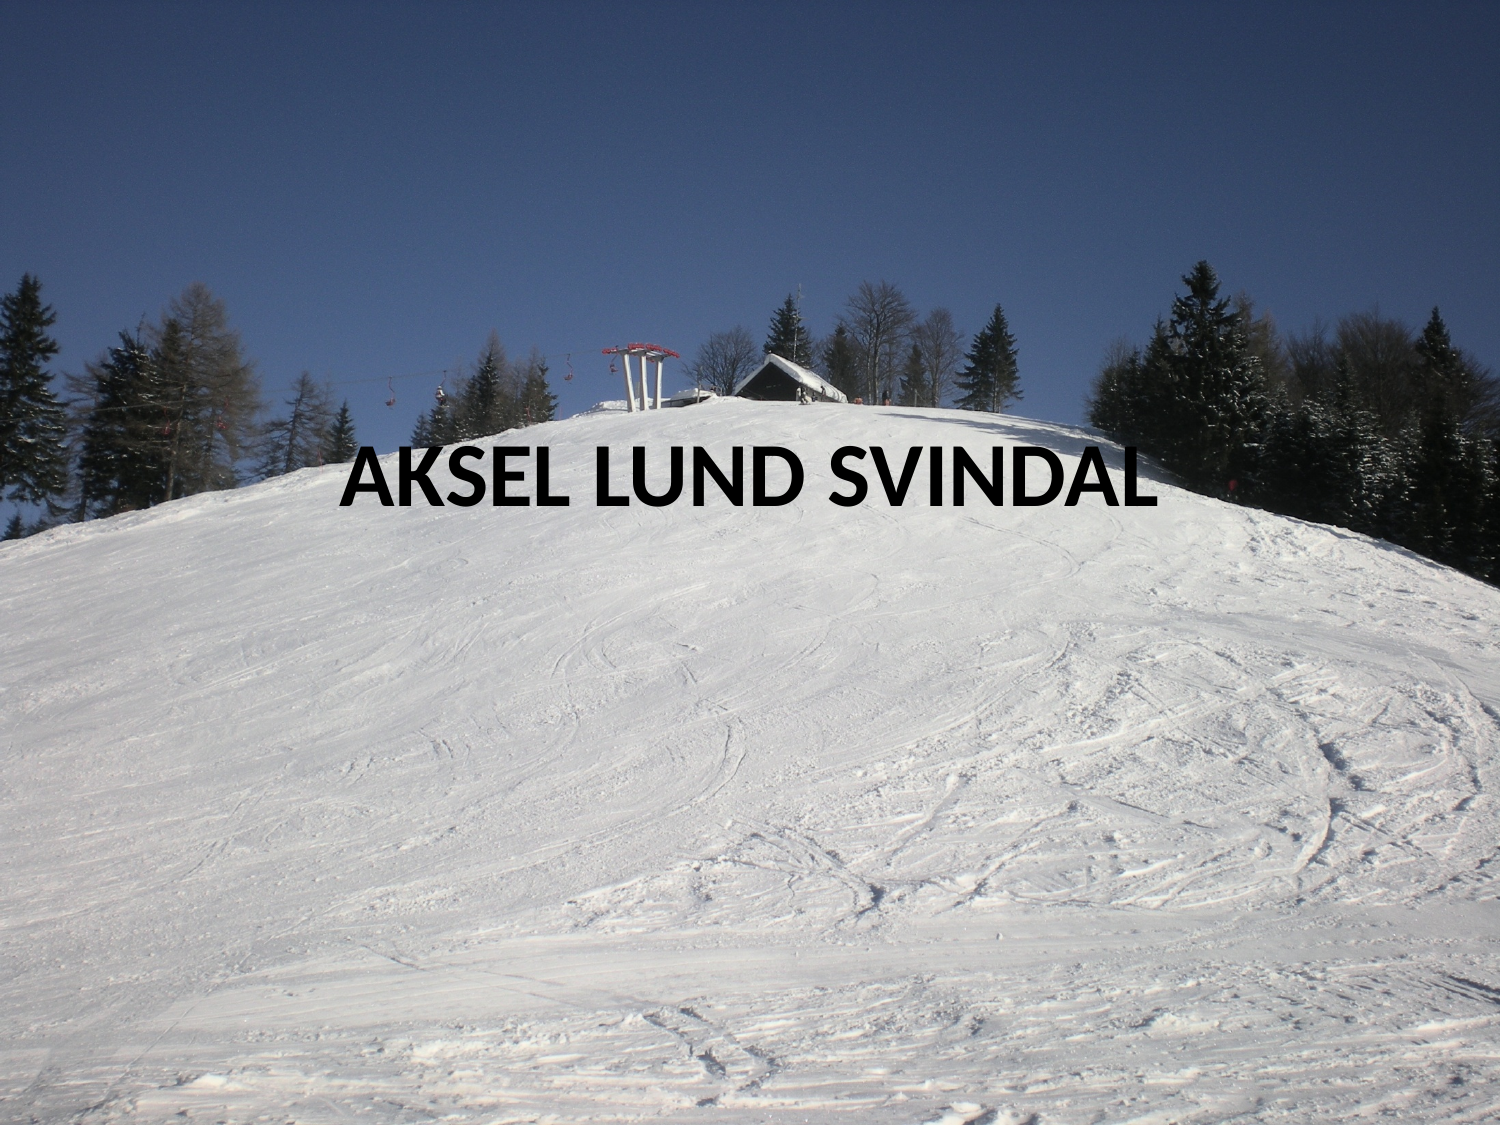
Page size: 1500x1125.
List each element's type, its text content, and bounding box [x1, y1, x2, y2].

subtitle [225, 637, 1275, 925]
picture [0, 0, 1500, 1125]
title AKSEL LUND SVINDAL [112, 349, 1388, 591]
